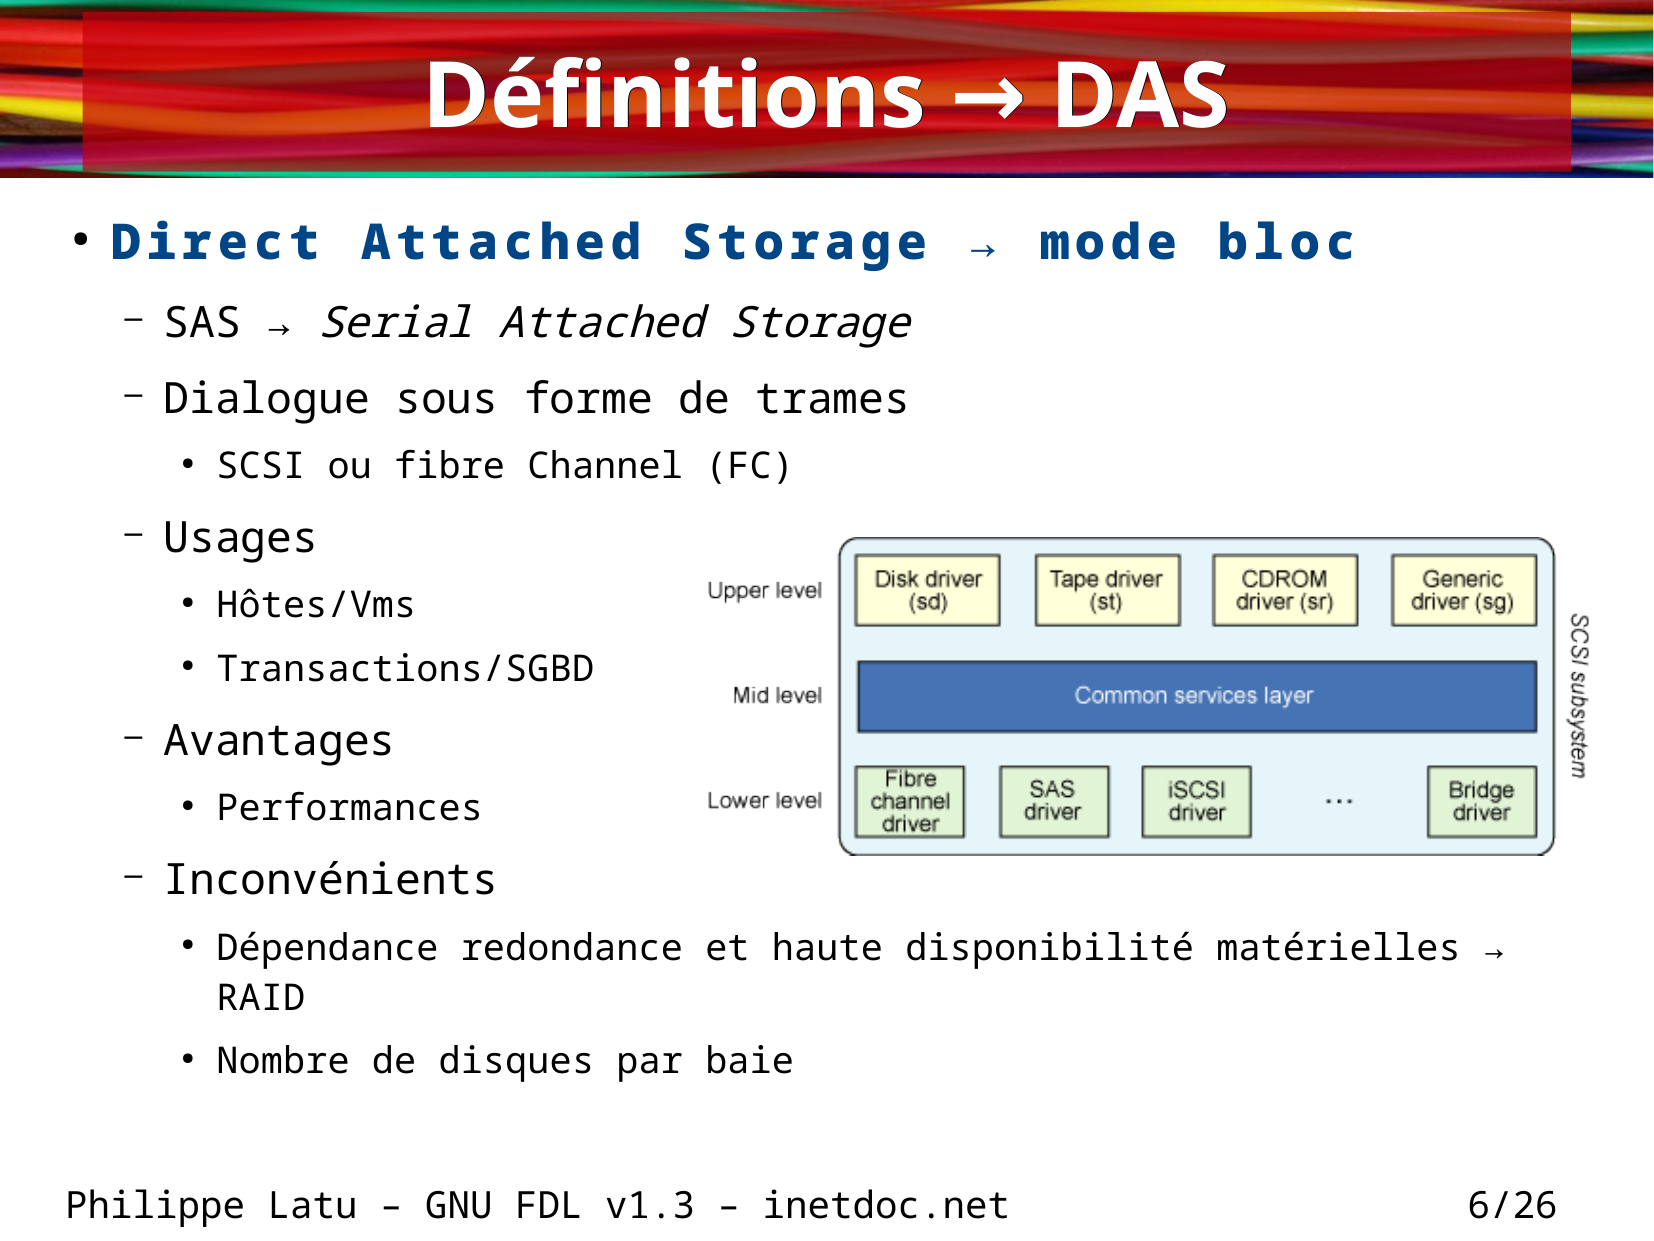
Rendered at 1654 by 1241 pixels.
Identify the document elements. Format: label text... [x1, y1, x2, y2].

picture [708, 537, 1595, 856]
title Définitions → DAS [82, 11, 1571, 172]
picture [0, 0, 1654, 178]
text_box Philippe Latu – GNU FDL v1.3 – inetdoc.net 26/26 [59, 1133, 1595, 1237]
list Direct Attached Storage → mode bloc SAS → Serial Attached Storage Dialogue sous forme de trames SCSI ou fibre Channel (FC) Usages Hôtes/Vms Transactions/SGBD Avantages Performances Inconvénients Dépendance redondance et haute disponibilité matérielles → RAID Nombre de disques par baie [59, 206, 1571, 1098]
